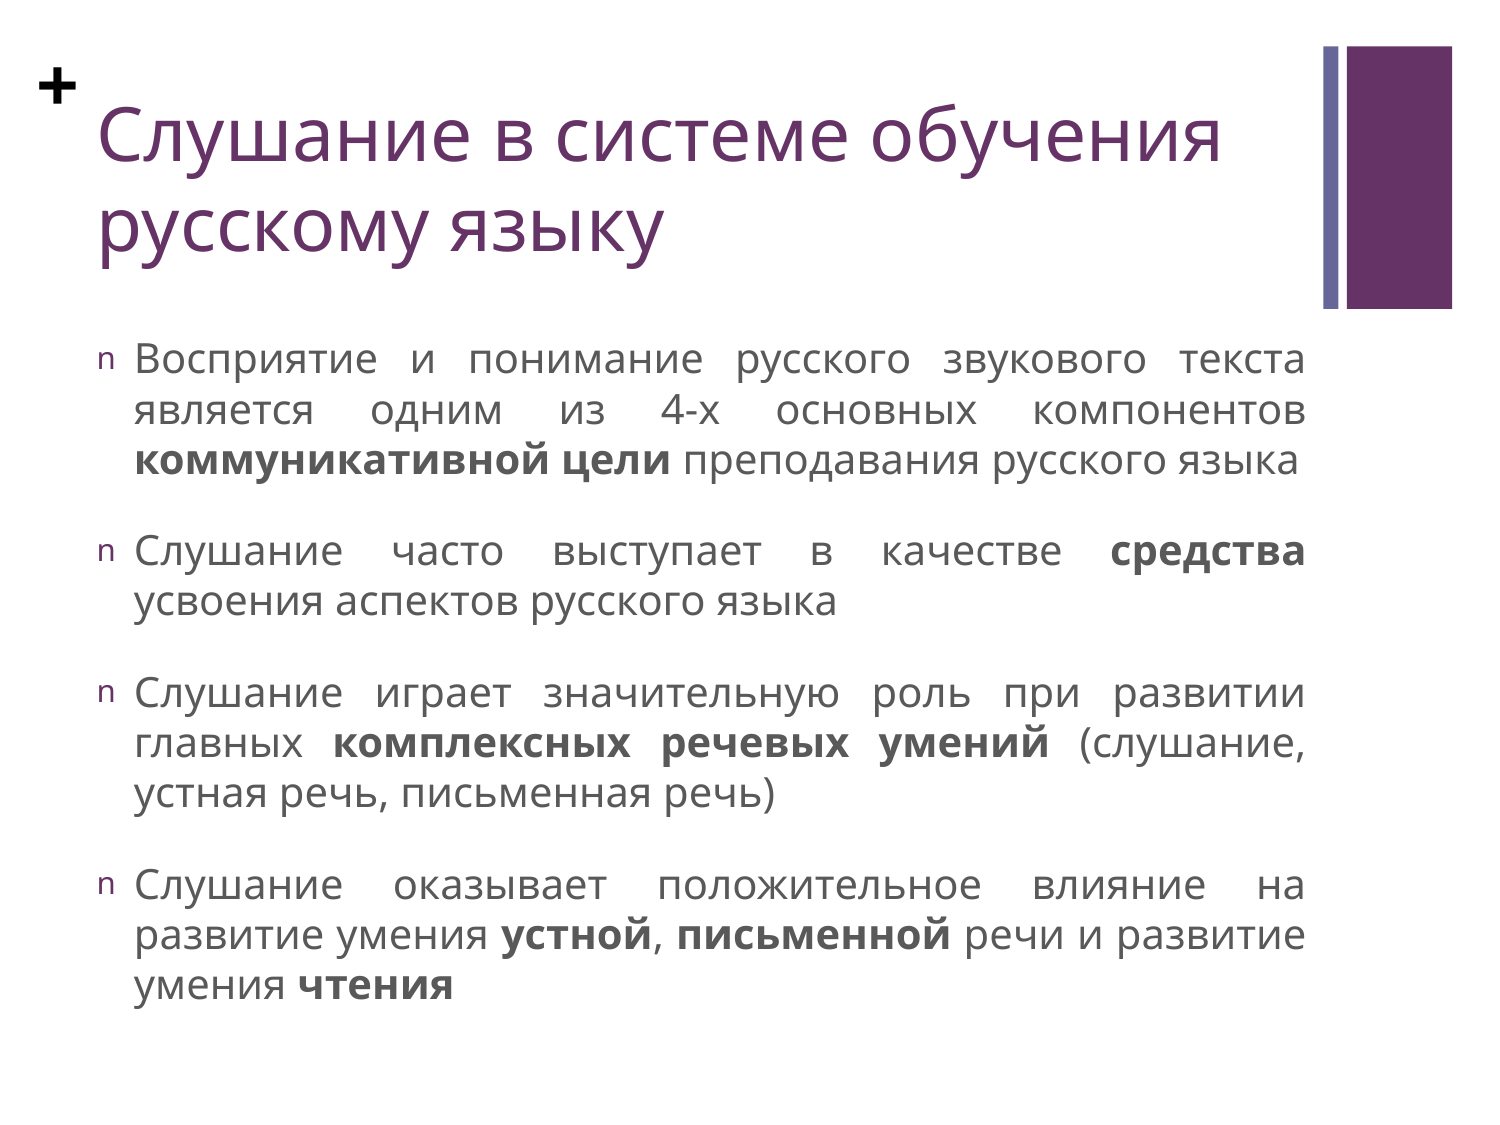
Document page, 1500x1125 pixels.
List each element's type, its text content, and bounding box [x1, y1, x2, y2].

title Слушание в системе обучения русскому языку [81, 79, 1322, 263]
list Восприятие и понимание русского звукового текста является одним из 4-х основных компонентов коммуникативной цели преподавания русского языка Слушание часто выступает в качестве средства усвоения аспектов русского языка Слушание играет значительную роль при развитии главных комплексных речевых умений (слушание, устная речь, письменная речь) Слушание оказывает положительное влияние на развитие умения устной, письменной речи и развитие умения чтения [81, 324, 1322, 1005]
